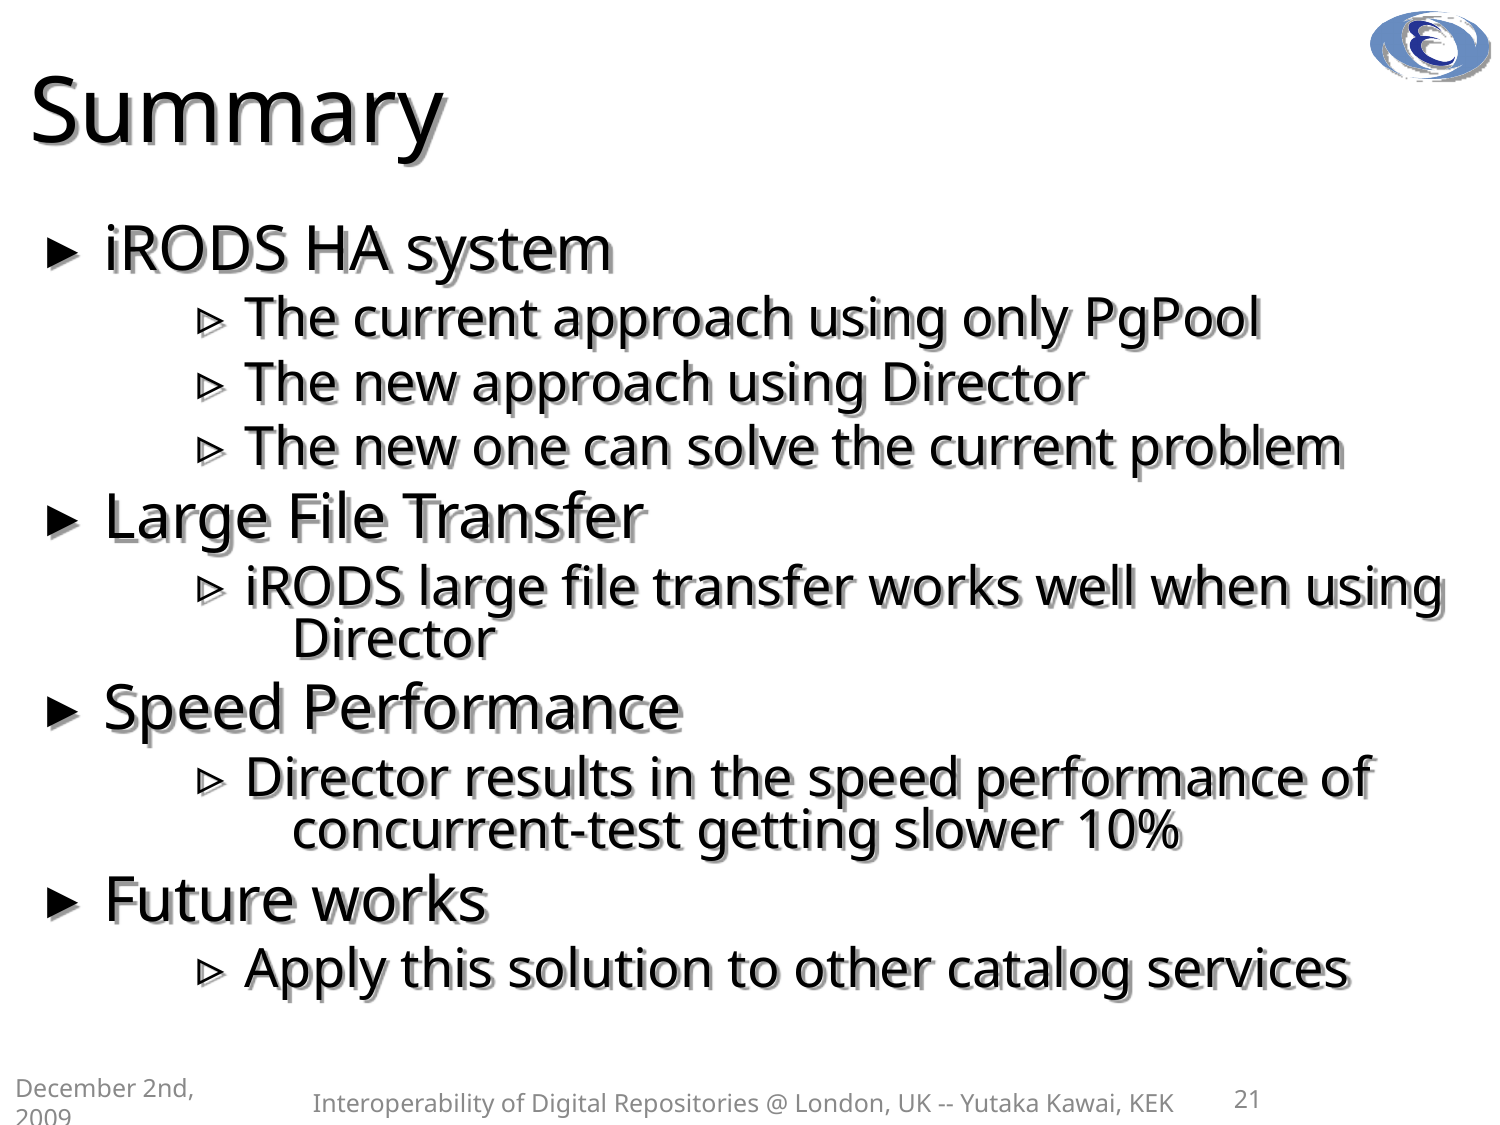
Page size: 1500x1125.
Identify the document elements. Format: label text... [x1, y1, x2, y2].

text_box December 2nd, 2009 [0, 1065, 269, 1125]
text_box Interoperability of Digital Repositories @ London, UK -- Yutaka Kawai, KEK [269, 1065, 1218, 1125]
list iRODS HA system The current approach using only PgPool The new approach using Director The new one can solve the current problem Large File Transfer iRODS large file transfer works well when using Director Speed Performance Director results in the speed performance of concurrent-test getting slower 10% Future works Apply this solution to other catalog services [0, 210, 1500, 1065]
text_box 21 [1218, 1065, 1500, 1125]
title Summary [0, 0, 1500, 210]
